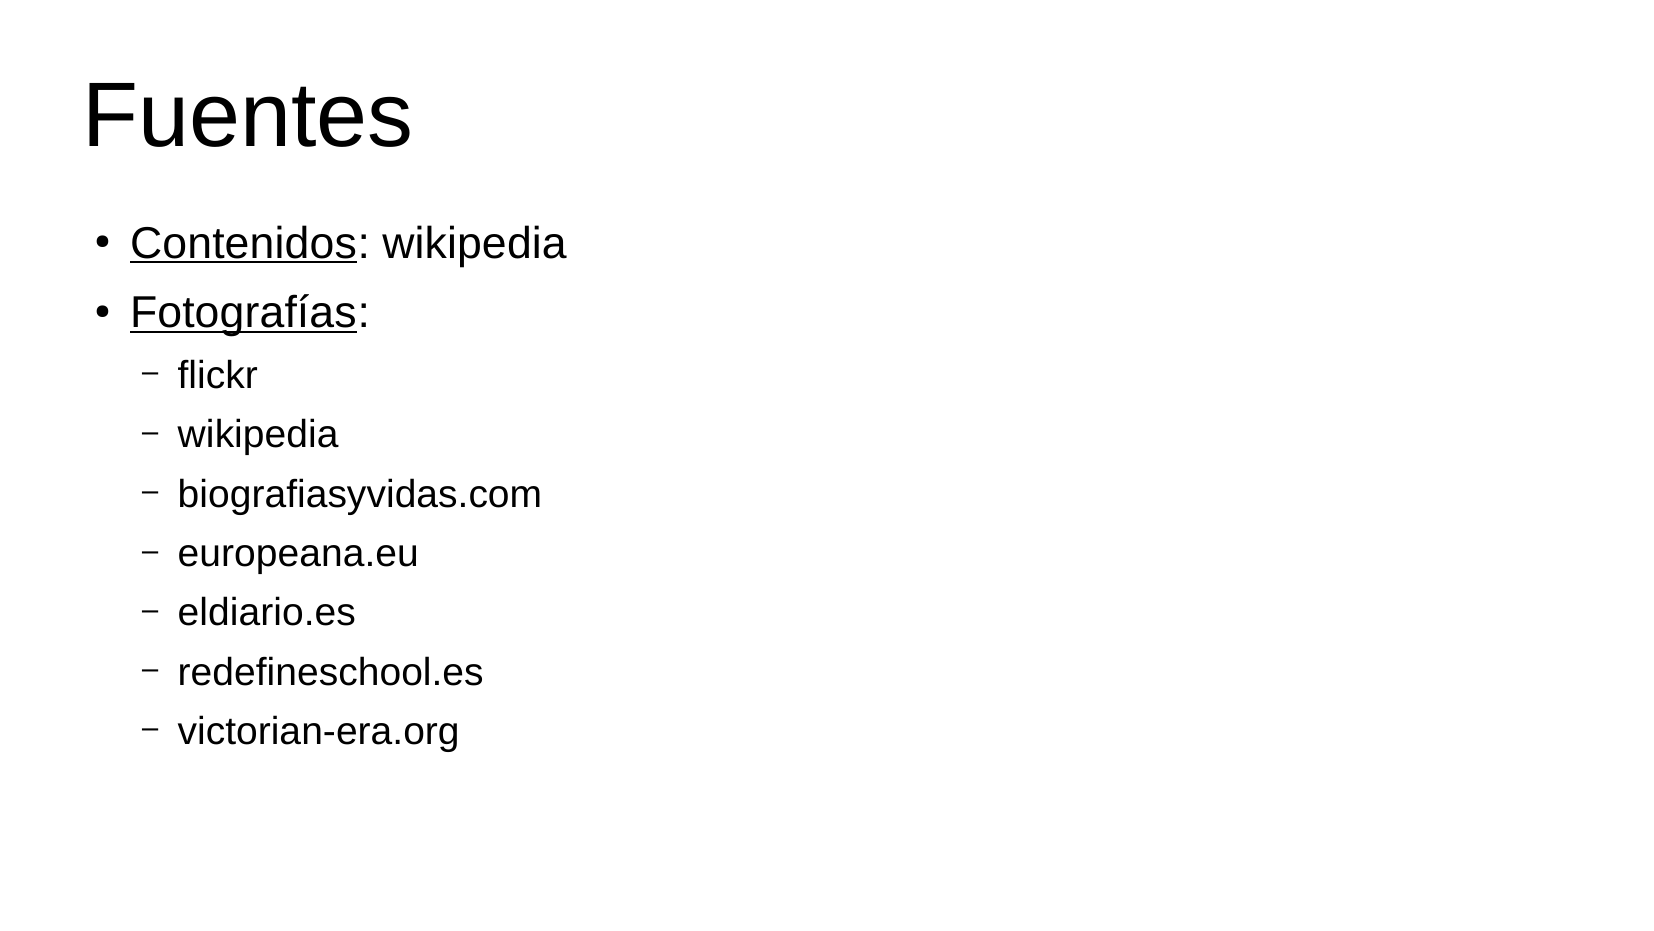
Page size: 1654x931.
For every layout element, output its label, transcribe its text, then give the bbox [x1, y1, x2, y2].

list Contenidos: wikipedia Fotografías: flickr wikipedia biografiasyvidas.com europeana.eu eldiario.es redefineschool.es victorian-era.org [82, 217, 1571, 758]
title Fuentes [82, 37, 1571, 193]
